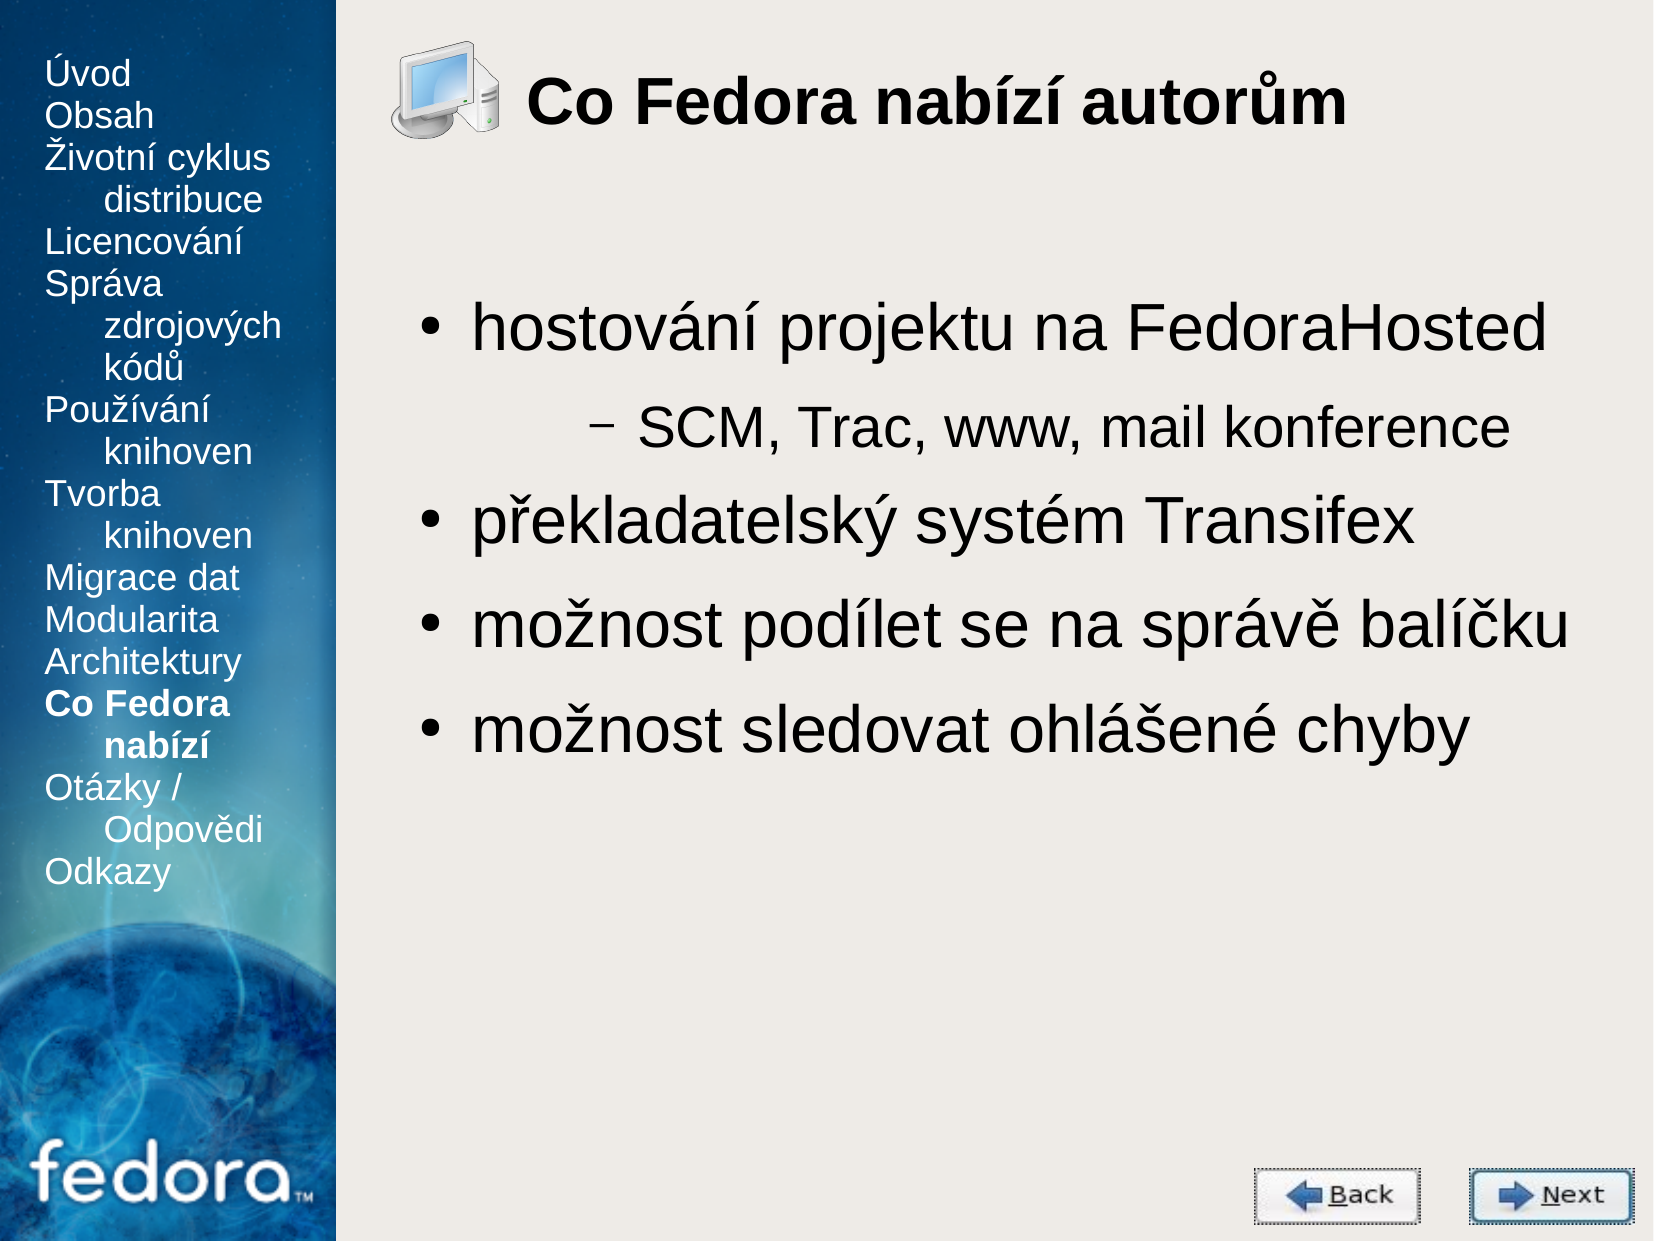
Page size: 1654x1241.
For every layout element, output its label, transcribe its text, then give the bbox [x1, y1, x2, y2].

picture [0, 0, 1654, 1241]
text_box Co Fedora nabízí autorům [511, 56, 1571, 147]
list hostování projektu na FedoraHosted SCM, Trac, www, mail konference překladatelský systém Transifex možnost podílet se na správě balíčku možnost sledovat ohlášené chyby [400, 290, 1617, 1094]
text_box Úvod Obsah Životní cyklus distribuce Licencování Správa zdrojových kódů Používání knihoven Tvorba knihoven Migrace dat Modularita Architektury Co Fedora nabízí Otázky / Odpovědi Odkazy [29, 45, 327, 901]
